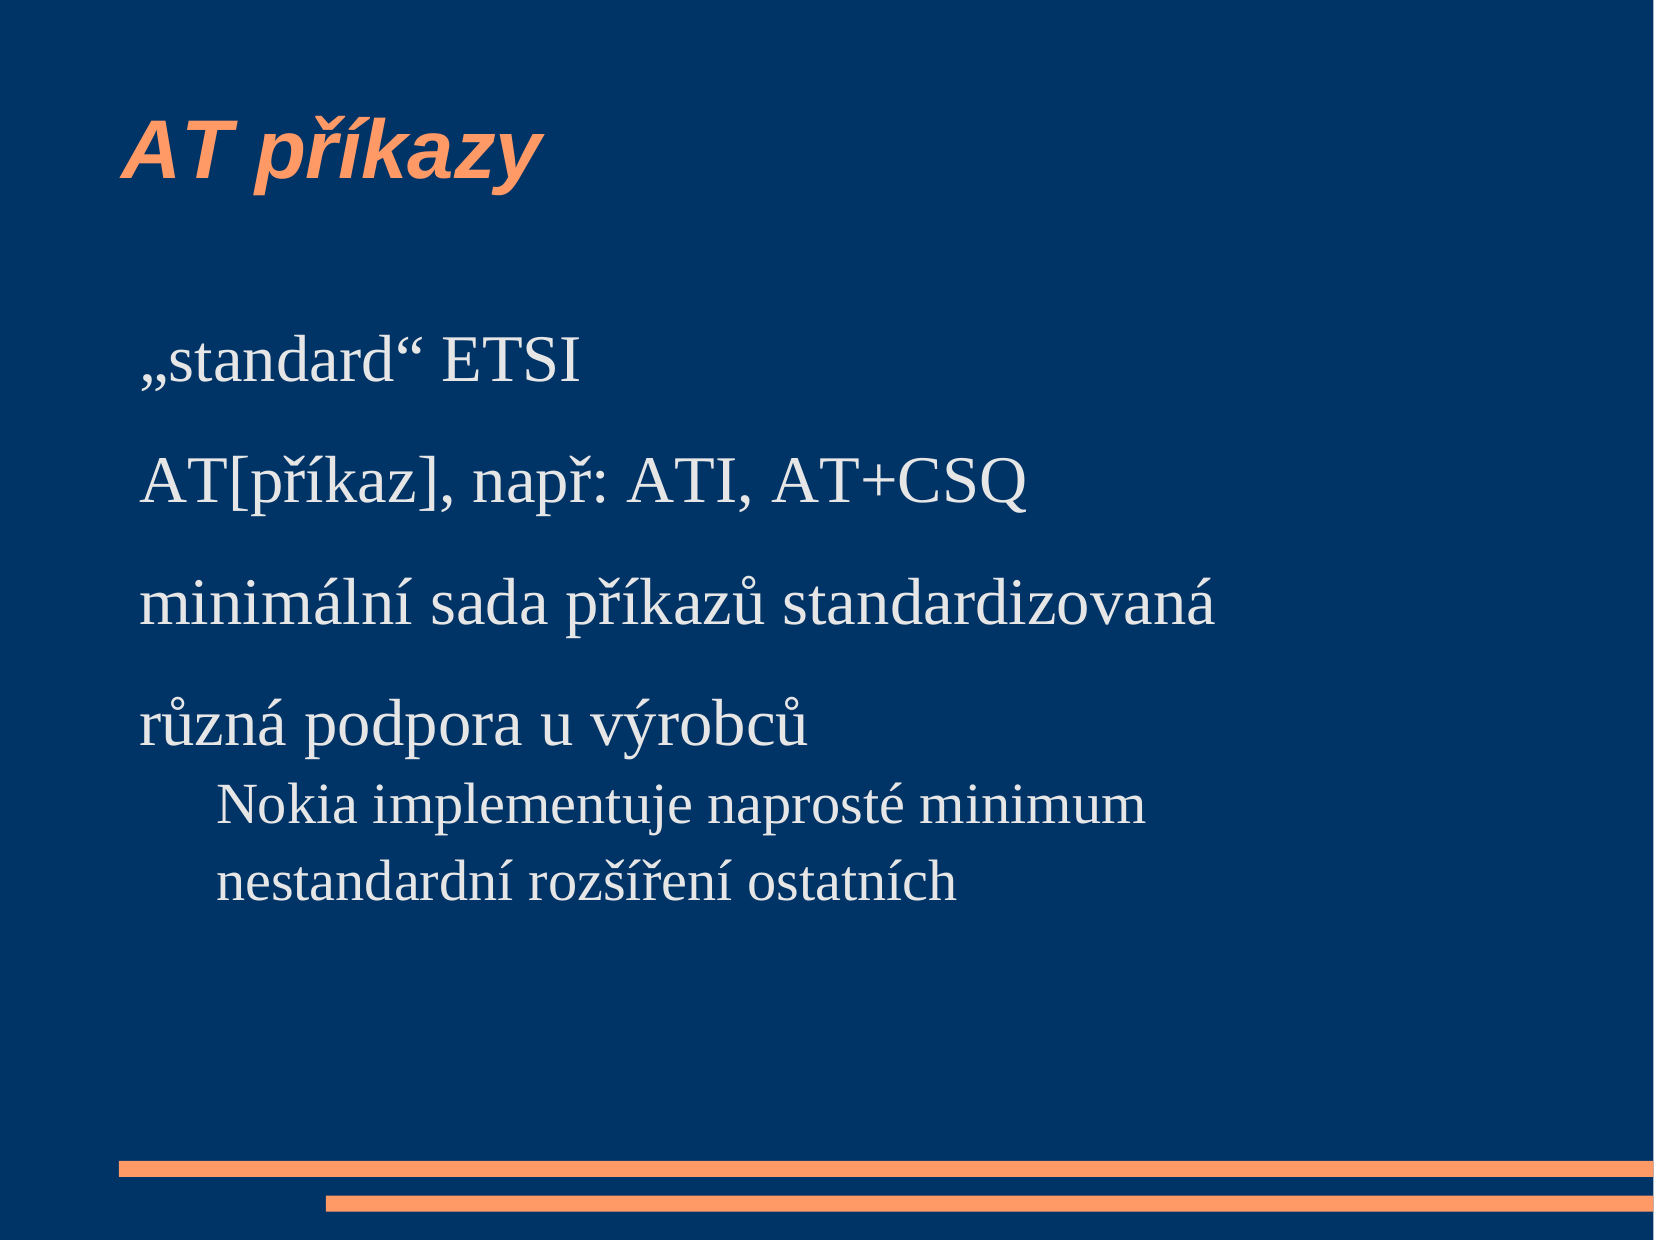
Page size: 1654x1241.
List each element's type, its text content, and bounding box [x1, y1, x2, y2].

list „standard“ ETSI AT[příkaz], např: ATI, AT+CSQ minimální sada příkazů standardizovaná různá podpora u výrobců Nokia implementuje naprosté minimum nestandardní rozšíření ostatních [121, 322, 1561, 1133]
title AT příkazy [121, 46, 1534, 254]
